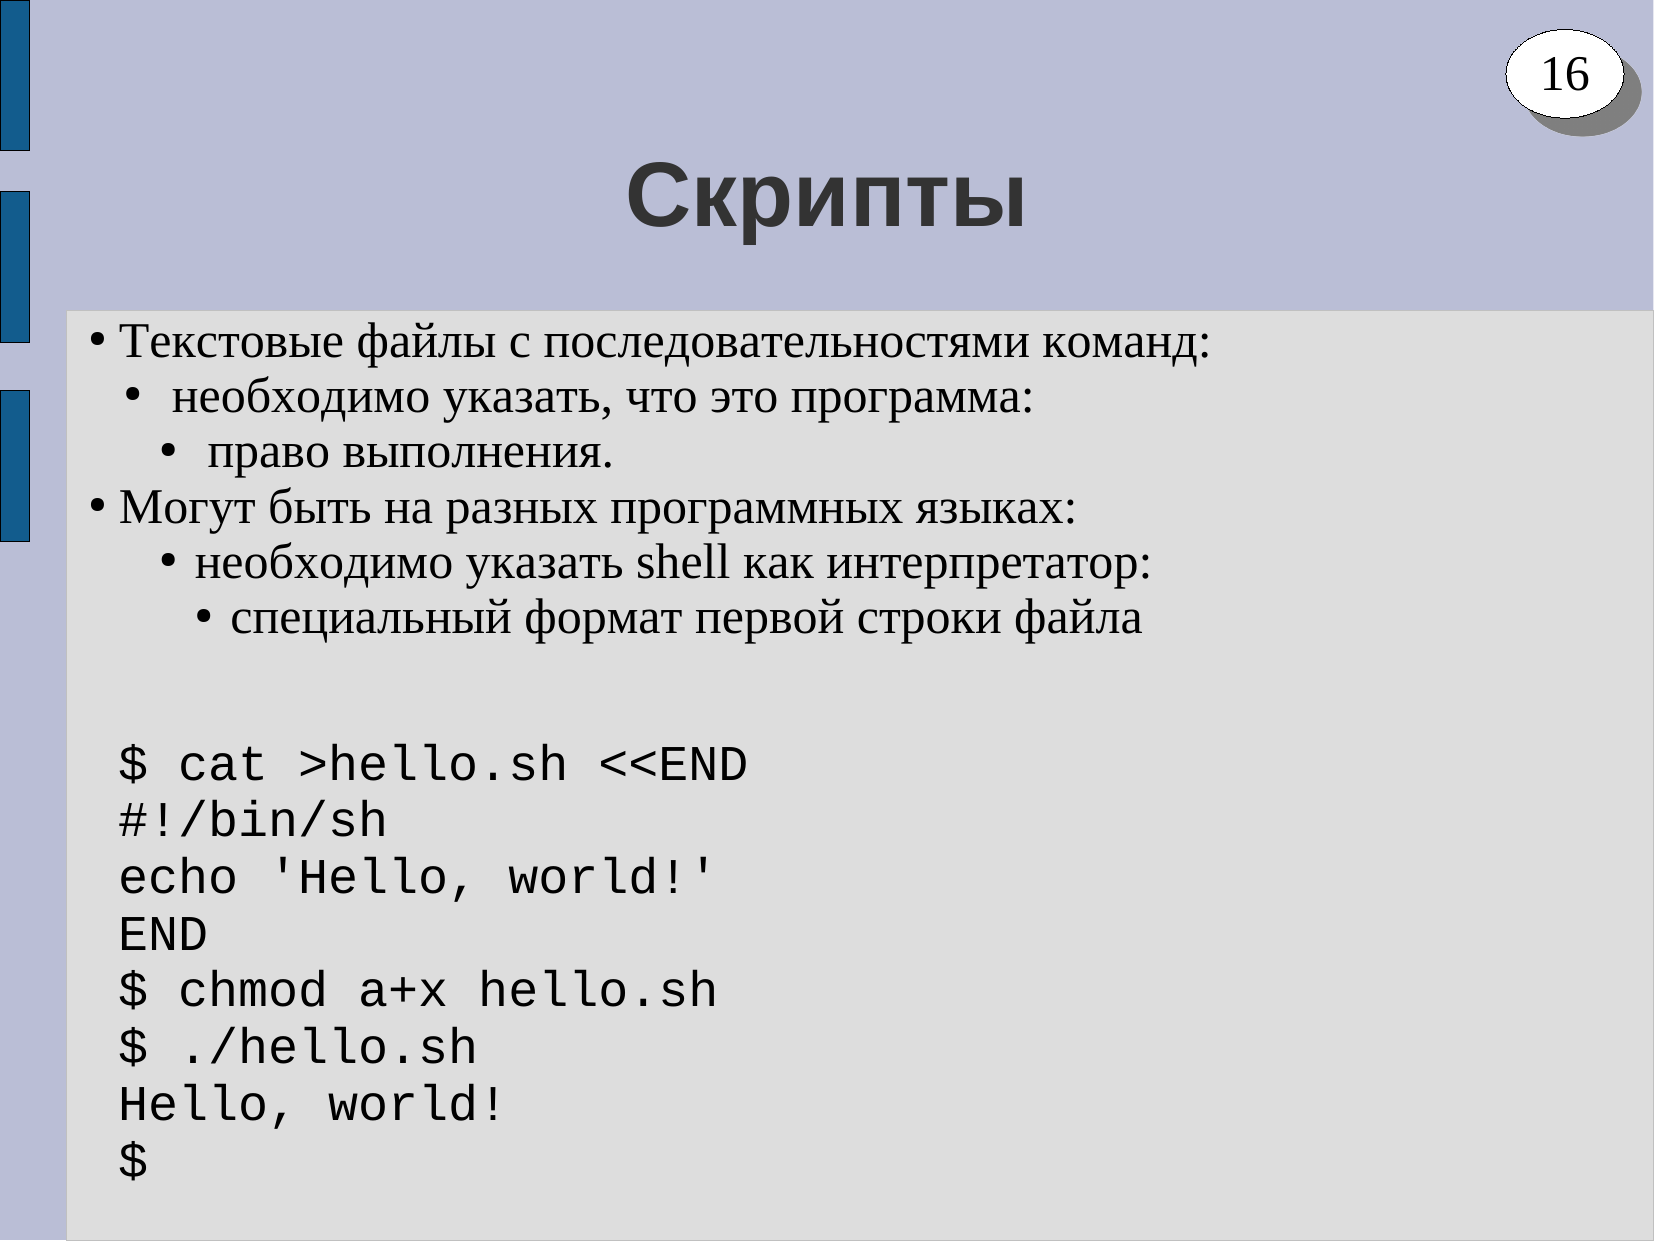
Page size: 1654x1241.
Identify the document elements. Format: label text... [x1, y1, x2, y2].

title Скрипты [121, 91, 1534, 299]
text_box 16 [1505, 29, 1625, 119]
text_box Текстовые файлы с последовательностями команд: необходимо указать, что это программа: право выполнения. Могут быть на разных программных языках: необходимо указать shell как интерпретатор: специальный формат первой строки файла [88, 312, 1213, 645]
text_box $ cat >hello.sh <<END #!/bin/sh echo 'Hello, world!' END $ chmod a+x hello.sh $ ./hello.sh Hello, world! $ [118, 738, 749, 1193]
